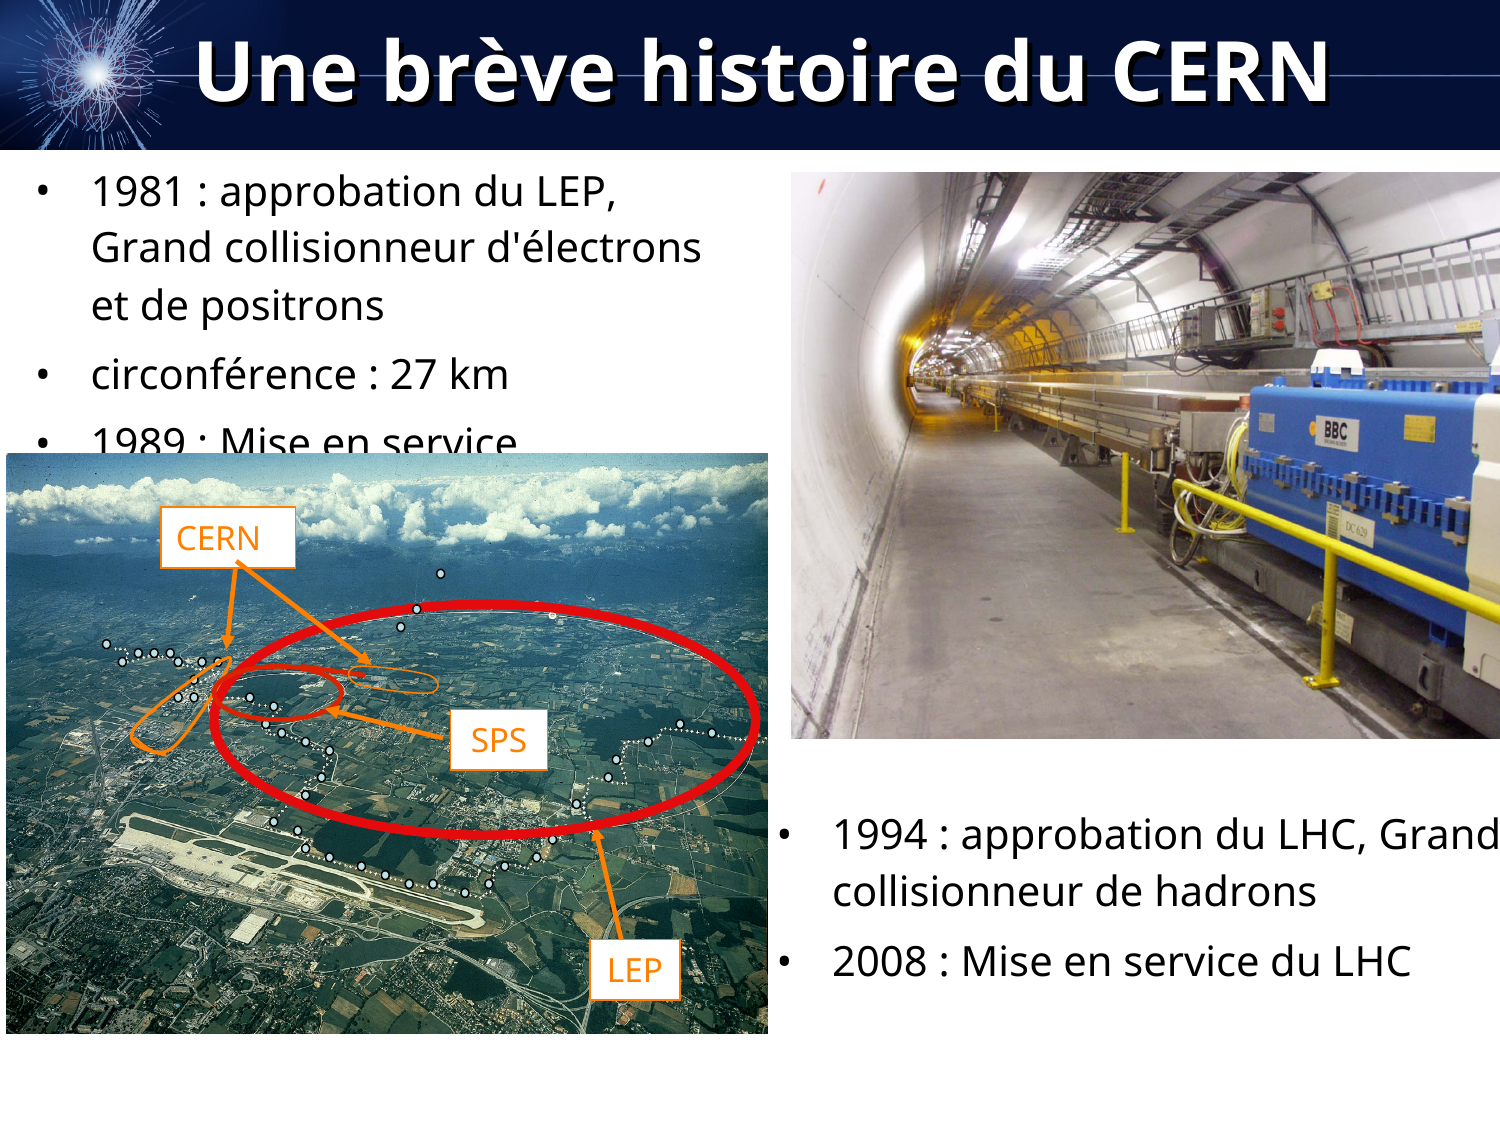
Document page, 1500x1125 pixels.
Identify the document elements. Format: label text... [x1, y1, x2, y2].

list 1981 : approbation du LEP, Grand collisionneur d'électrons et de positrons circonférence : 27 km 1989 : Mise en service [20, 153, 857, 479]
text_box [269, 817, 278, 827]
text_box [604, 772, 613, 782]
text_box [174, 692, 183, 702]
text_box [134, 648, 143, 658]
text_box [118, 657, 127, 667]
text_box [548, 837, 557, 845]
text_box [277, 728, 286, 738]
text_box [261, 722, 270, 729]
text_box [500, 861, 509, 871]
text_box [676, 719, 685, 729]
text_box [301, 737, 310, 747]
text_box SPS [450, 709, 548, 770]
text_box [301, 844, 310, 853]
text_box [166, 648, 175, 658]
text_box [429, 879, 438, 889]
text_box LEP [589, 939, 680, 1001]
text_box [644, 737, 653, 747]
text_box [572, 799, 581, 809]
text_box [269, 701, 278, 711]
text_box [381, 870, 390, 880]
picture [0, 0, 1500, 150]
text_box [325, 852, 334, 862]
text_box [293, 826, 302, 836]
text_box [484, 879, 493, 889]
text_box [213, 657, 220, 663]
text_box [190, 692, 199, 702]
text_box [612, 755, 621, 765]
text_box [357, 861, 366, 871]
text_box [317, 772, 326, 782]
text_box [198, 657, 207, 667]
text_box [405, 879, 414, 889]
picture [791, 172, 1500, 739]
text_box [460, 888, 469, 898]
text_box CERN [160, 507, 296, 568]
text_box [325, 746, 334, 756]
text_box [301, 790, 310, 800]
text_box [396, 622, 405, 632]
text_box [707, 728, 716, 738]
text_box [532, 852, 541, 862]
text_box [412, 604, 421, 614]
picture [6, 453, 768, 1034]
text_box [150, 648, 159, 658]
text_box [102, 639, 111, 649]
text_box [174, 657, 183, 667]
text_box [191, 679, 199, 685]
text_box [436, 569, 445, 579]
title Une brève histoire du CERN [177, 11, 1500, 128]
text_box [245, 692, 254, 702]
list 1994 : approbation du LHC, Grand collisionneur de hadrons 2008 : Mise en service du LHC [768, 797, 1500, 978]
